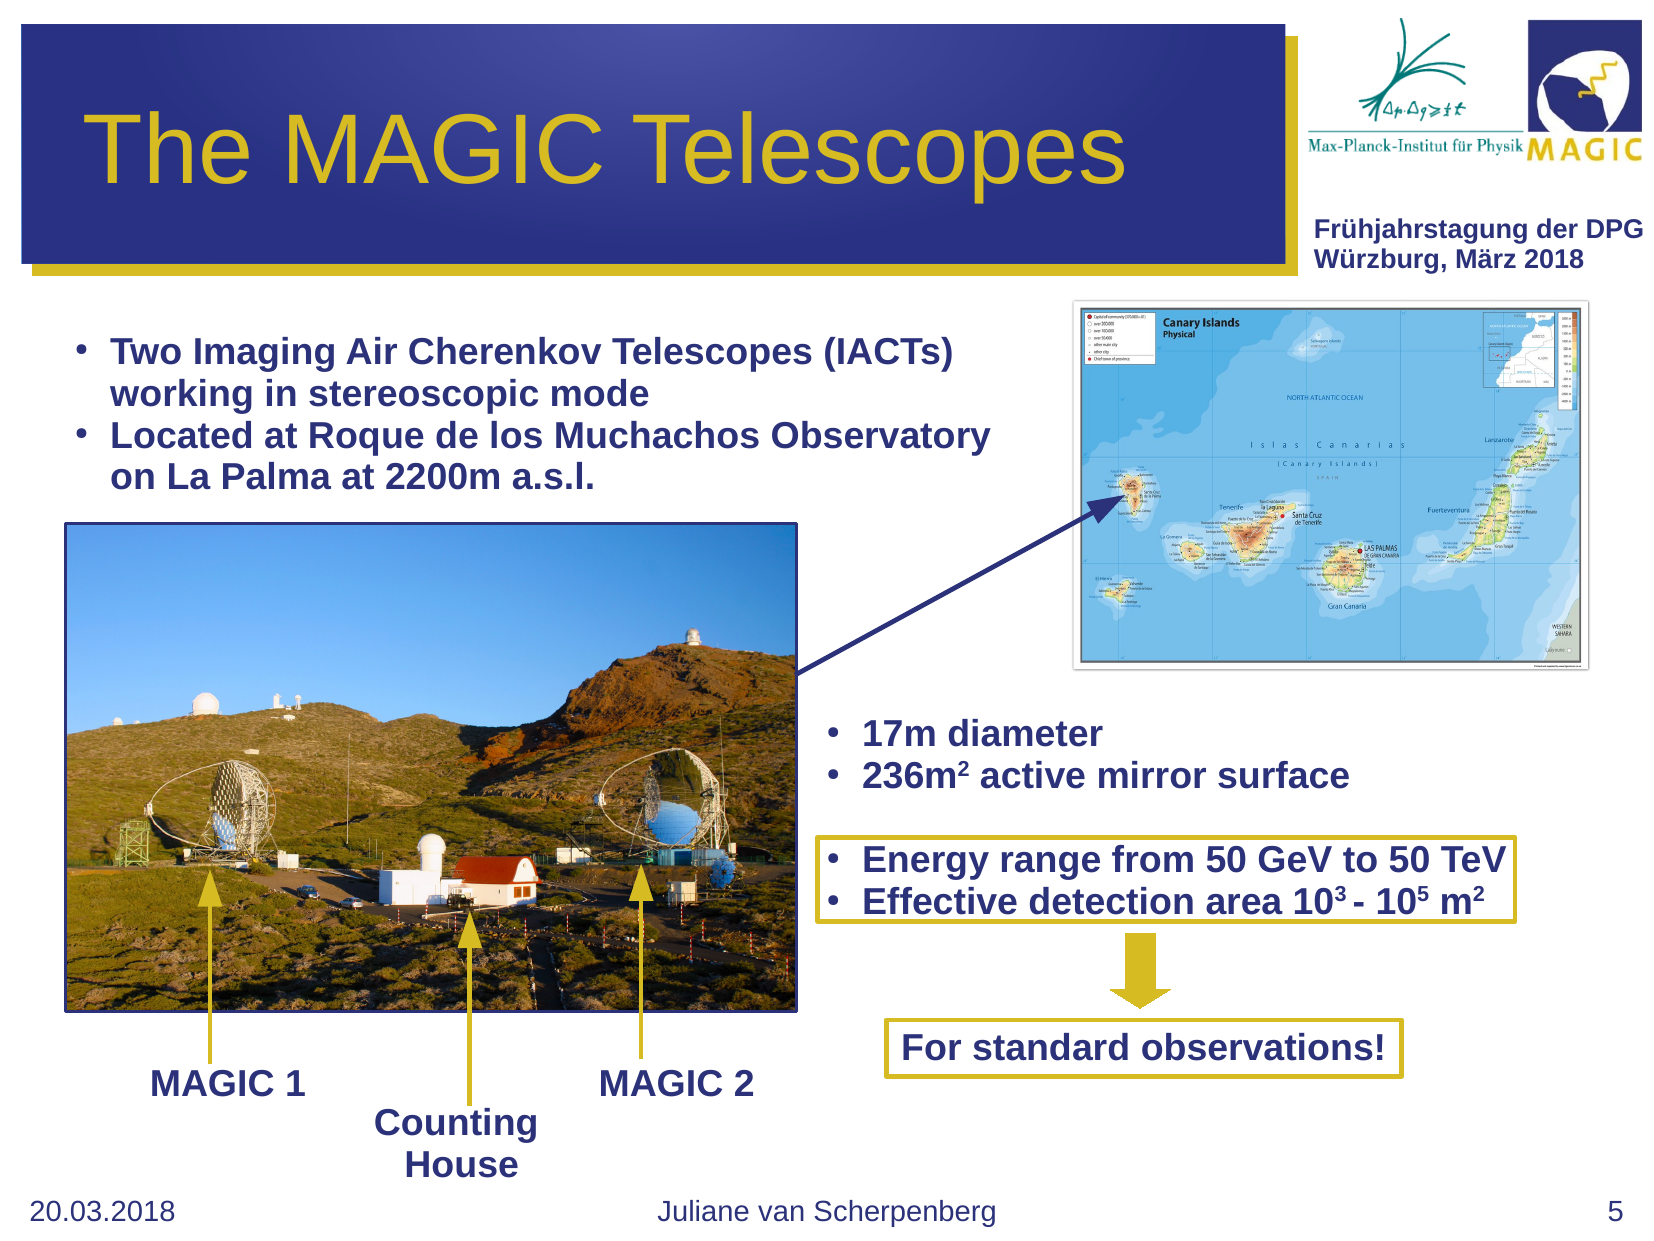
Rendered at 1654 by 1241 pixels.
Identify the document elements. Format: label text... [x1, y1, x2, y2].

text_box Two Imaging Air Cherenkov Telescopes (IACTs) working in stereoscopic mode Located at Roque de los Muchachos Observatory on La Palma at 2200m a.s.l. [60, 322, 1021, 541]
text_box [886, 1020, 1402, 1077]
picture [1065, 295, 1596, 676]
text_box MAGIC 2 [583, 1055, 779, 1116]
picture [1308, 18, 1524, 156]
text_box [1110, 933, 1171, 1009]
text_box MAGIC 1 [135, 1055, 331, 1116]
picture [1527, 19, 1642, 165]
picture [66, 541, 796, 1011]
text_box 17m diameter 236m2 active mirror surface Energy range from 50 GeV to 50 TeV Effective detection area 103 - 105 m2 [811, 705, 1621, 939]
title The MAGIC Telescopes [82, 47, 1235, 252]
text_box [817, 837, 1515, 922]
text_box Counting House [358, 1093, 554, 1199]
